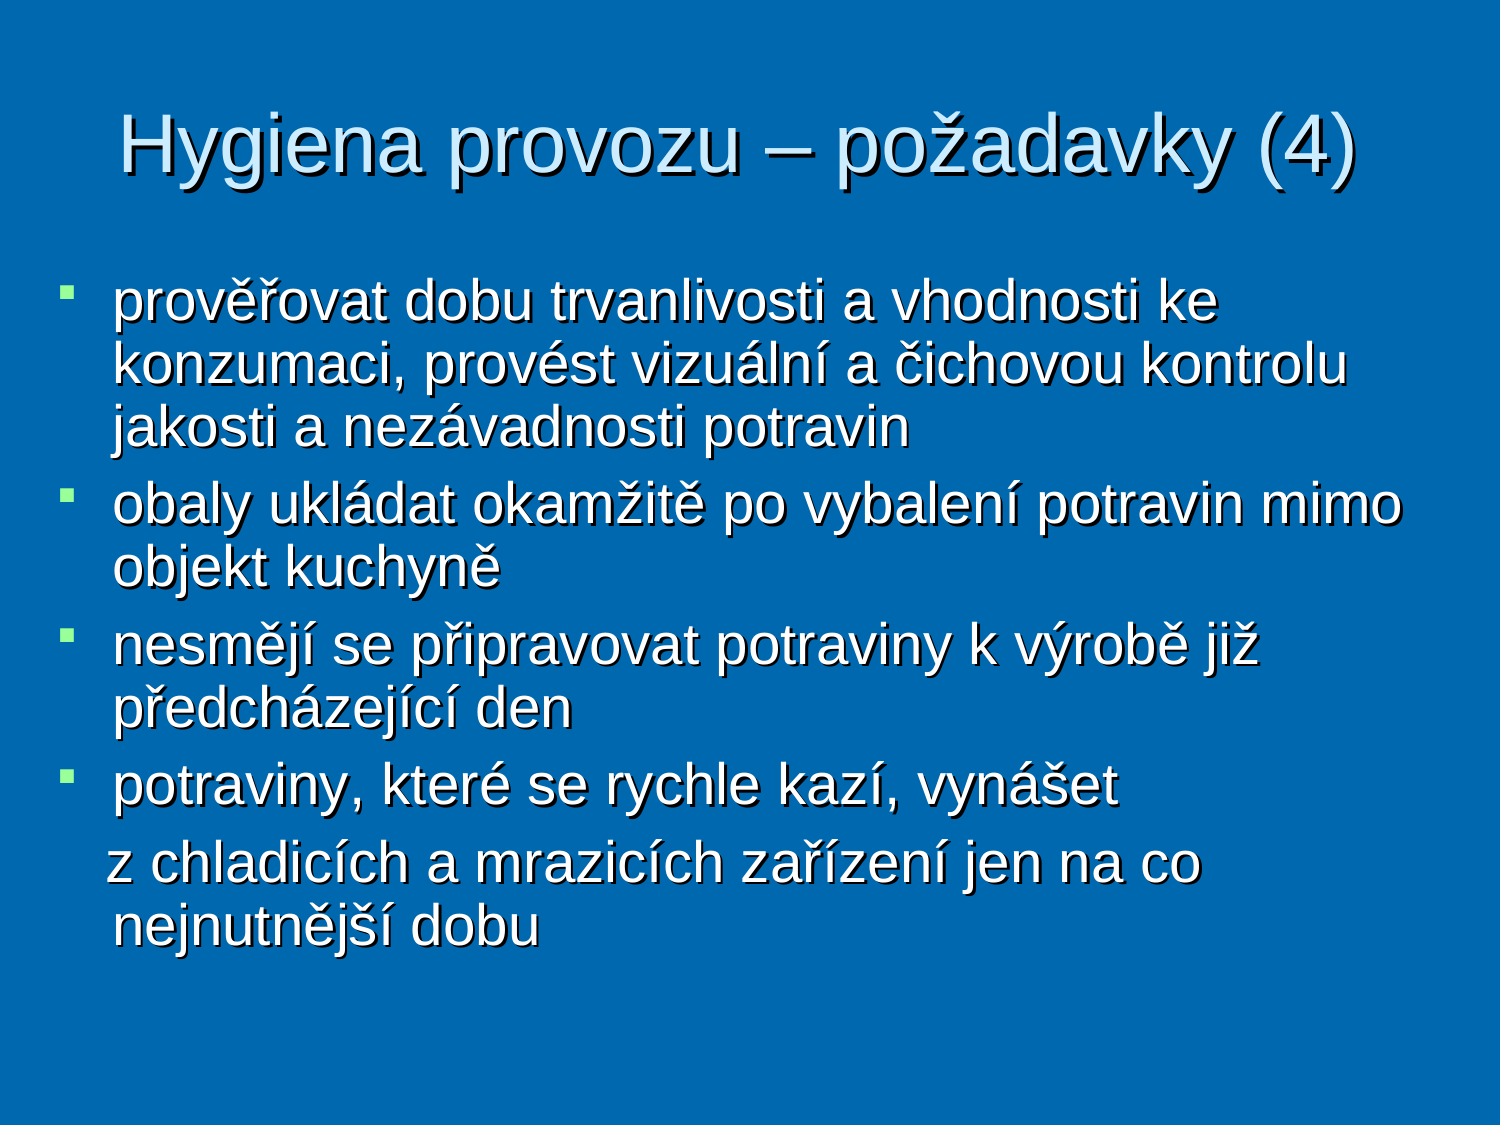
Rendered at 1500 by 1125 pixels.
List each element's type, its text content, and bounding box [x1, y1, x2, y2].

list prověřovat dobu trvanlivosti a vhodnosti ke konzumaci, provést vizuální a čichovou kontrolu jakosti a nezávadnosti potravin obaly ukládat okamžitě po vybalení potravin mimo objekt kuchyně nesmějí se připravovat potraviny k výrobě již předcházející den potraviny, které se rychle kazí, vynášet z chladicích a mrazicích zařízení jen na co nejnutnější dobu [41, 262, 1459, 1006]
title Hygiena provozu – požadavky (4) [75, 45, 1426, 233]
